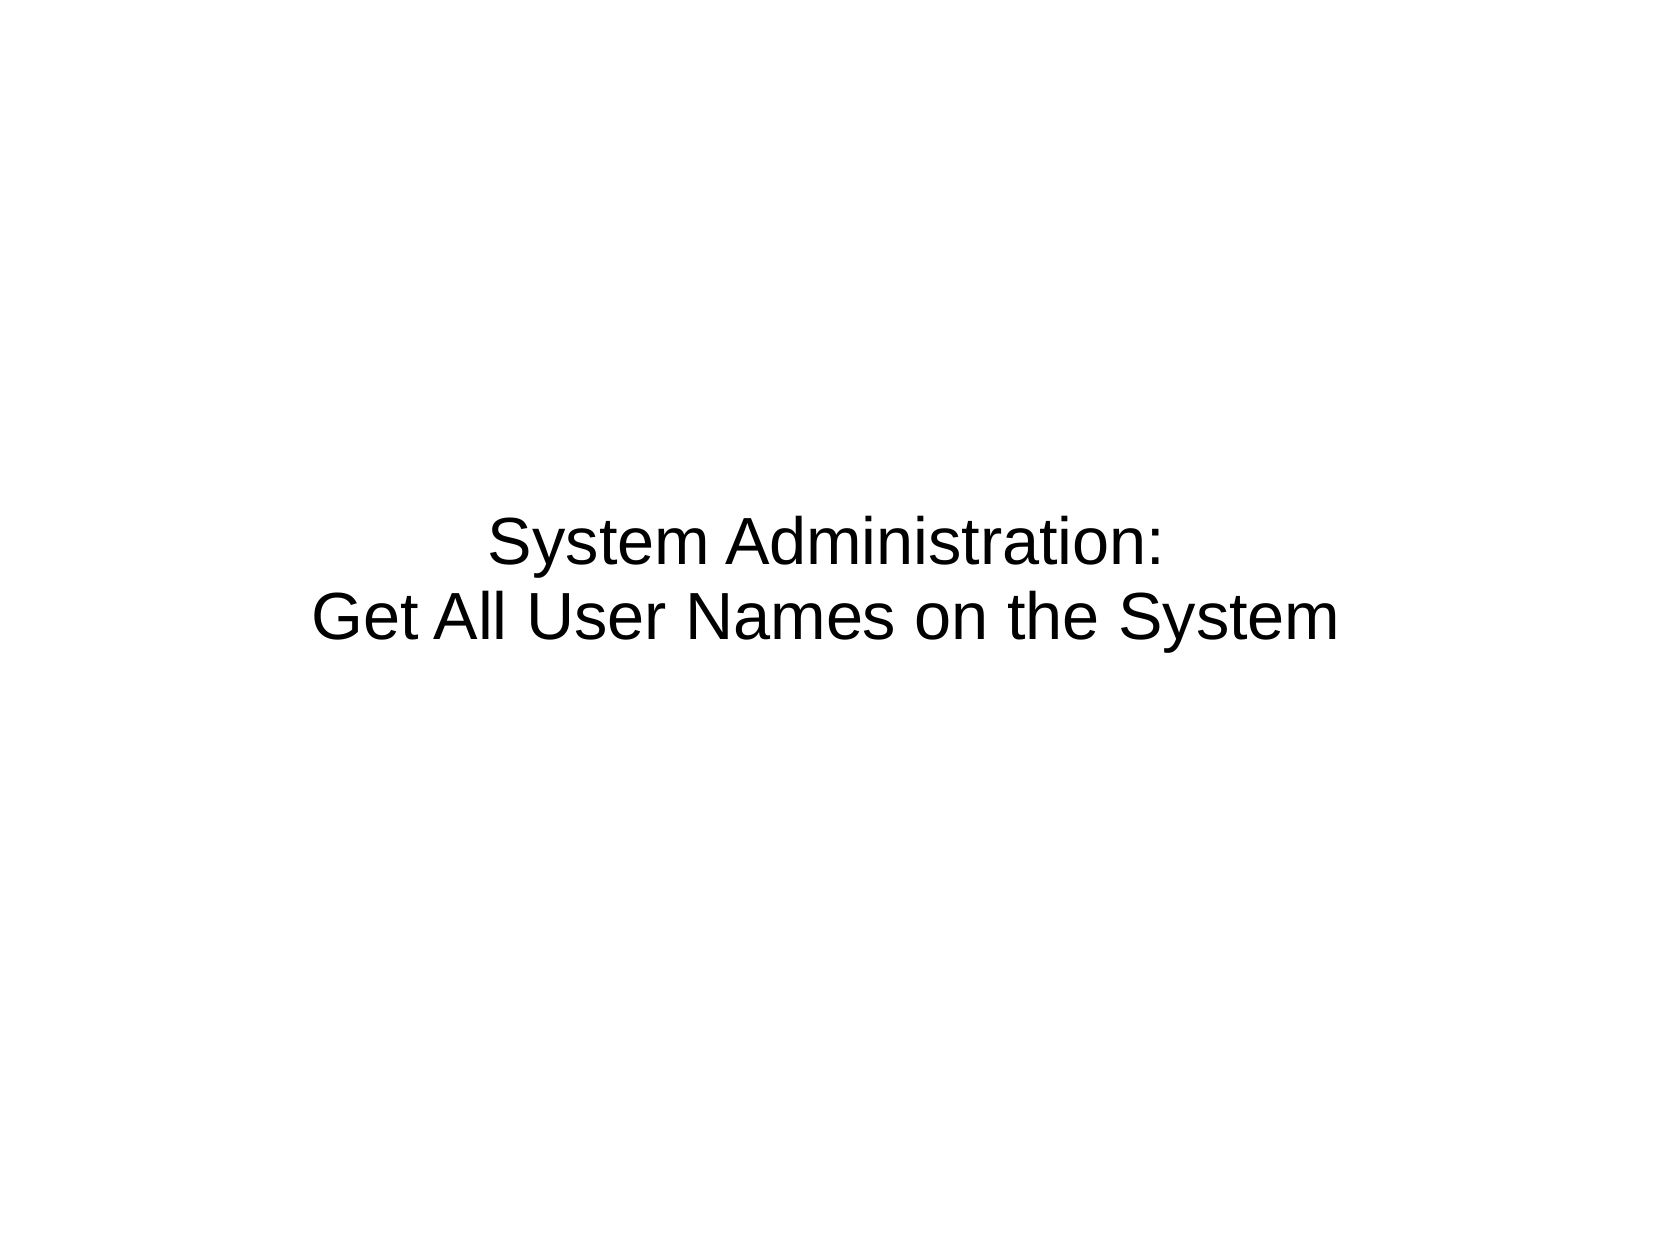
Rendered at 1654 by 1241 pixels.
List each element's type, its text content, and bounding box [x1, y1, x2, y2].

subtitle System Administration: Get All User Names on the System [82, 49, 1571, 1109]
